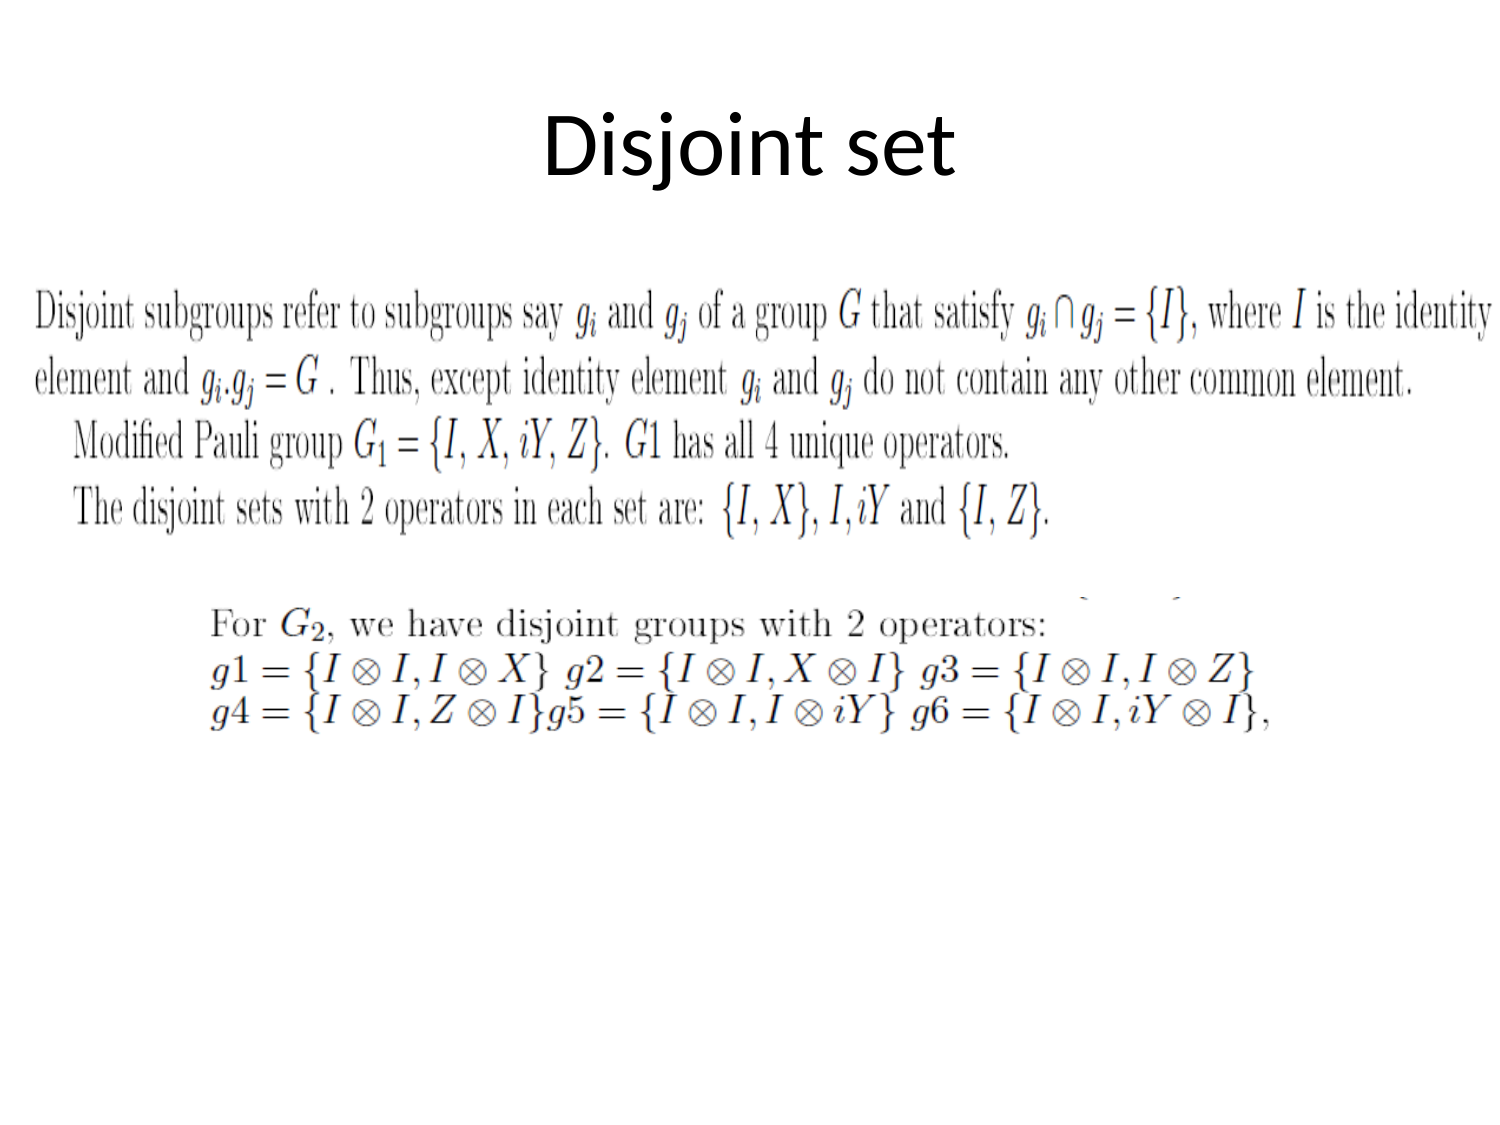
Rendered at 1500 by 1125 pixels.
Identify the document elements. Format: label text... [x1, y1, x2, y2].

picture [23, 269, 1500, 551]
title Disjoint set [75, 45, 1426, 233]
picture [199, 597, 1275, 750]
